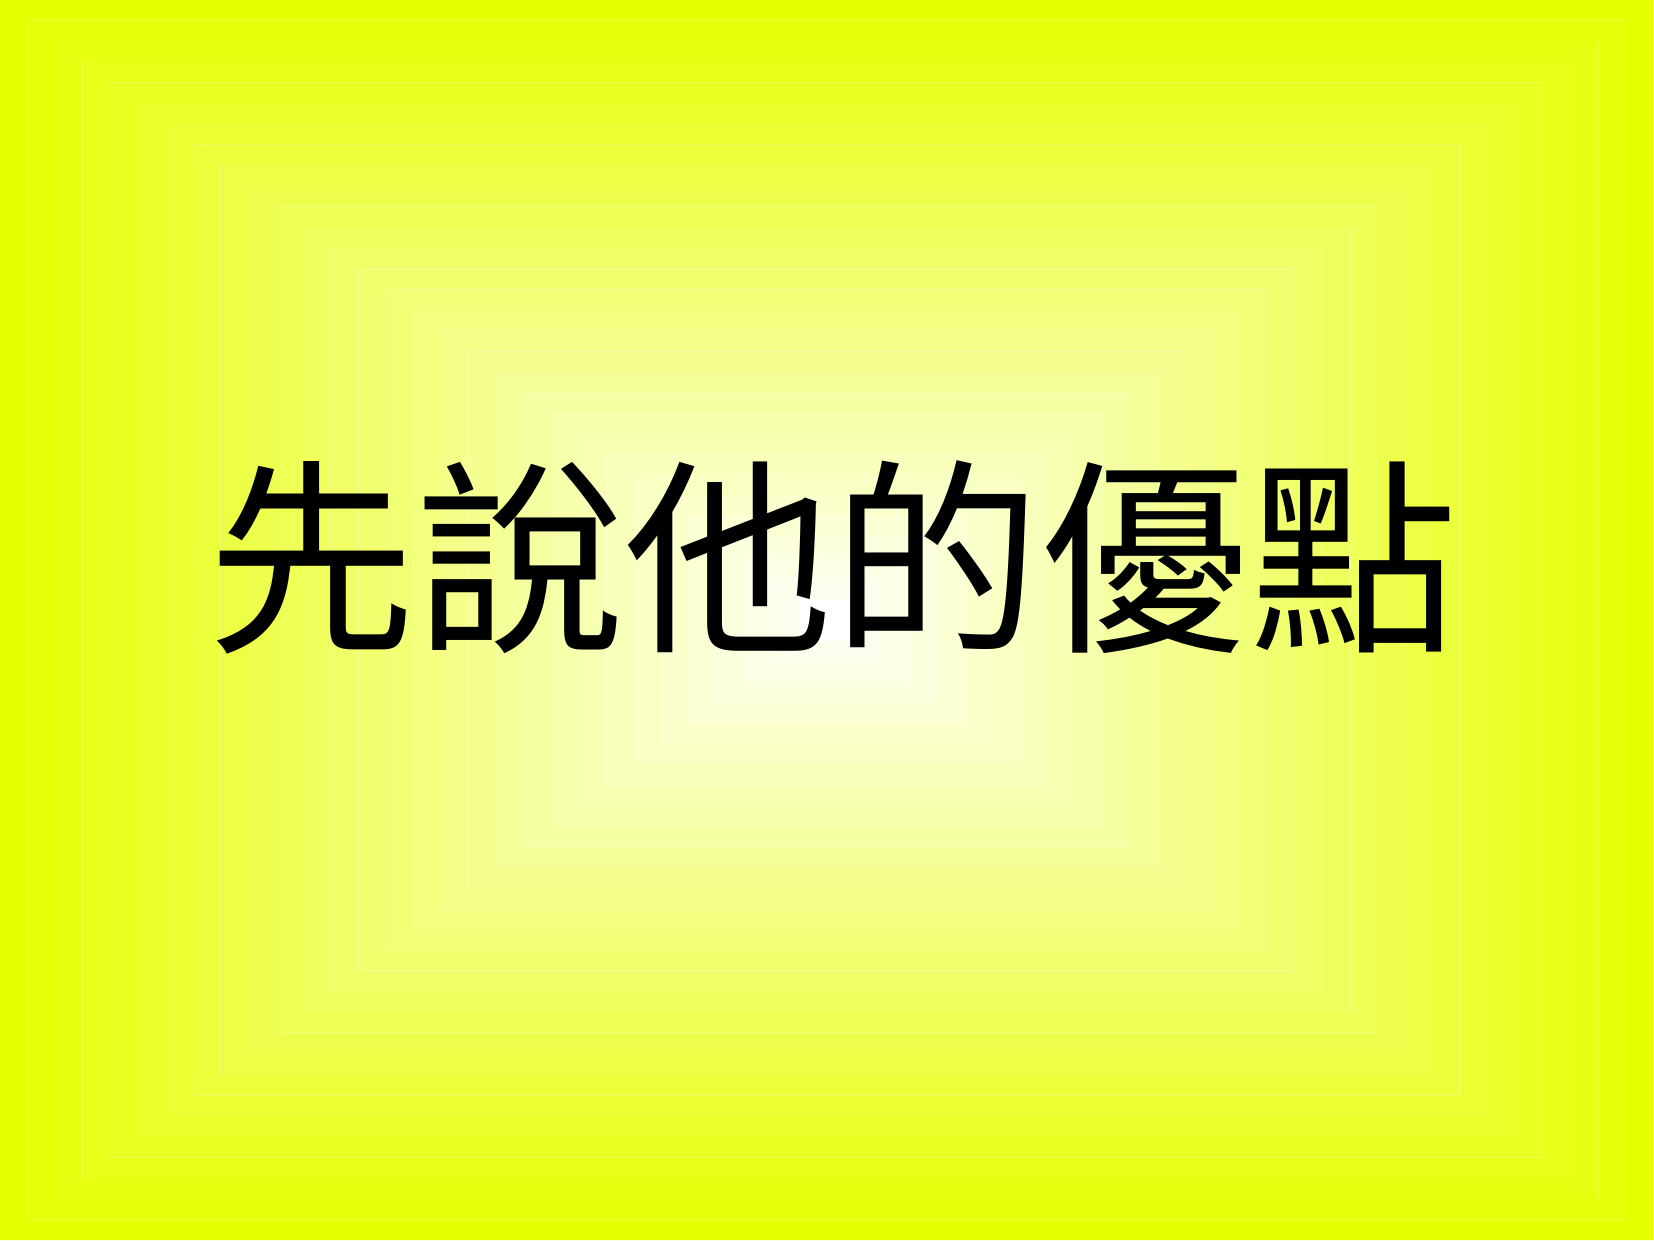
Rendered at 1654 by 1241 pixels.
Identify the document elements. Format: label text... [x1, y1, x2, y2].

title 先說他的優點 [88, 441, 1577, 650]
